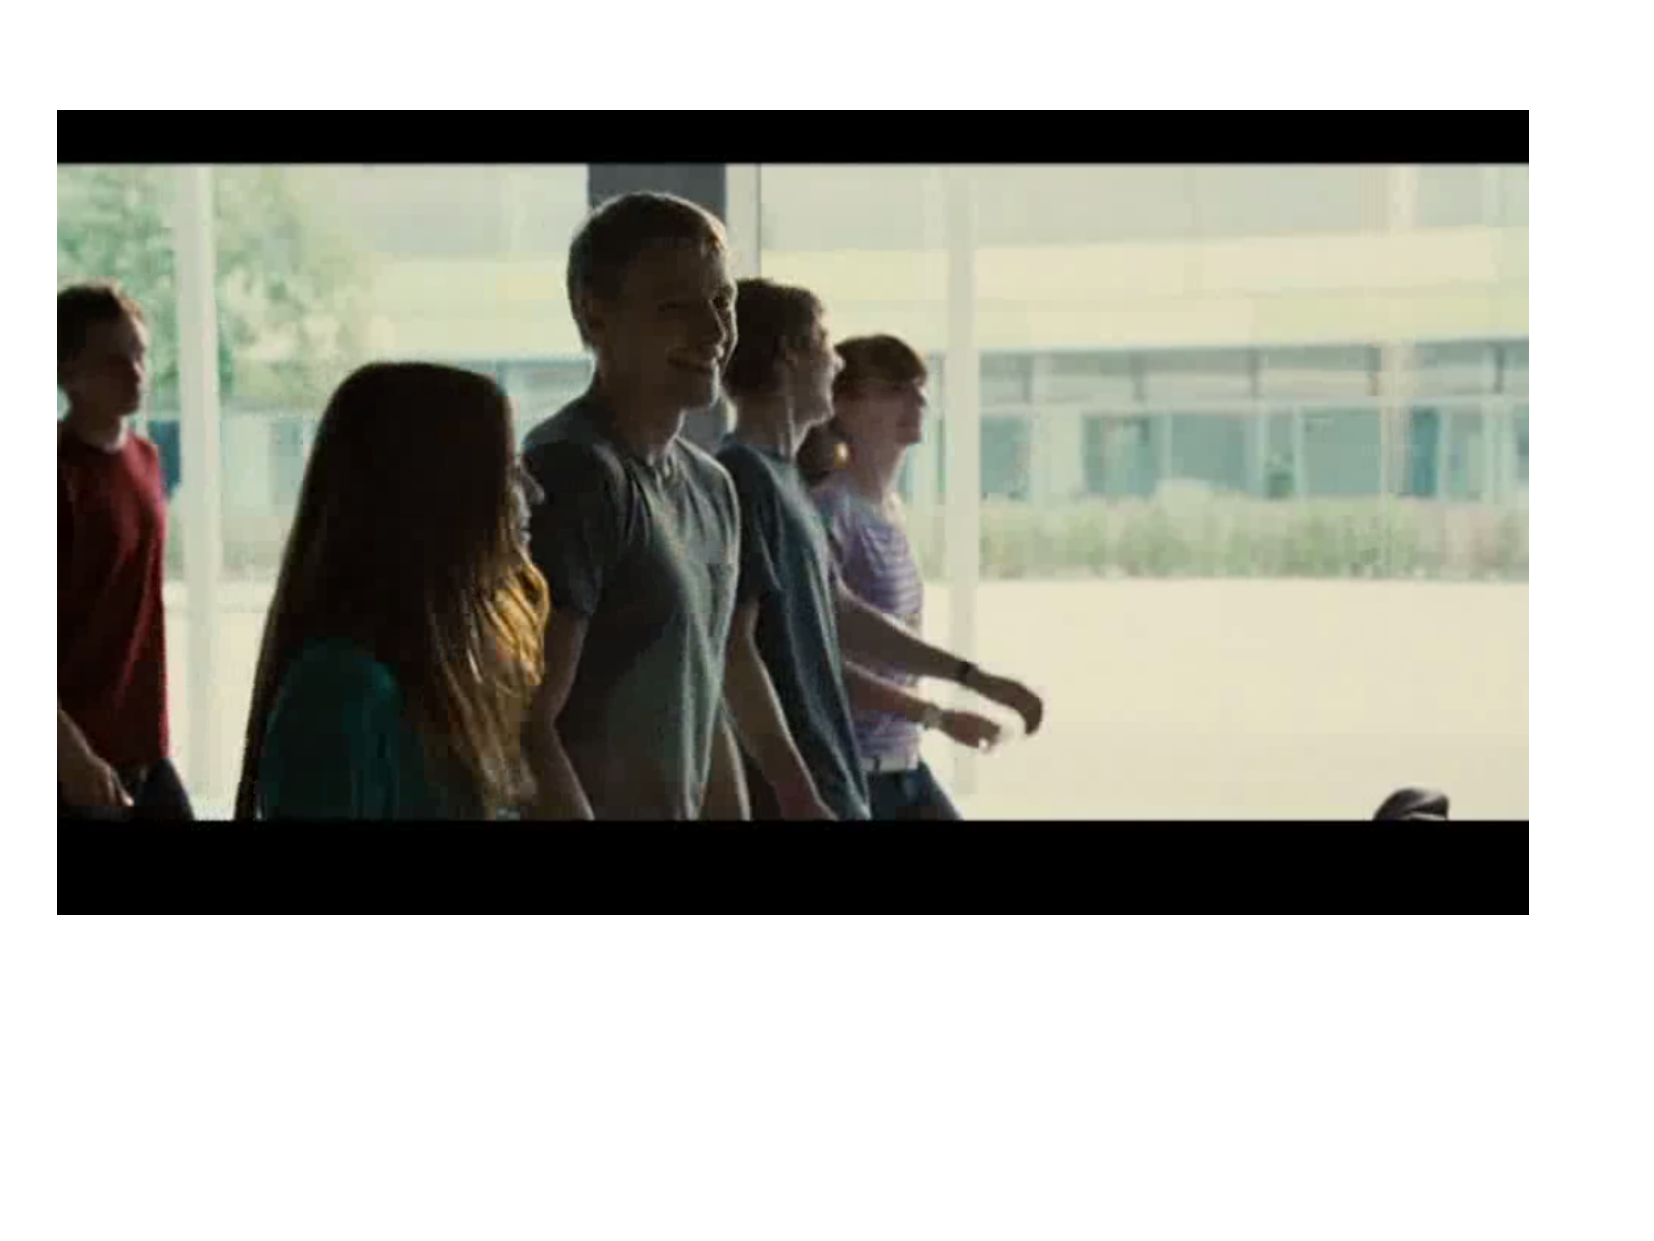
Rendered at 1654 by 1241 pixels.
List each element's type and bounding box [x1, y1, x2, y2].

picture [57, 110, 1529, 915]
